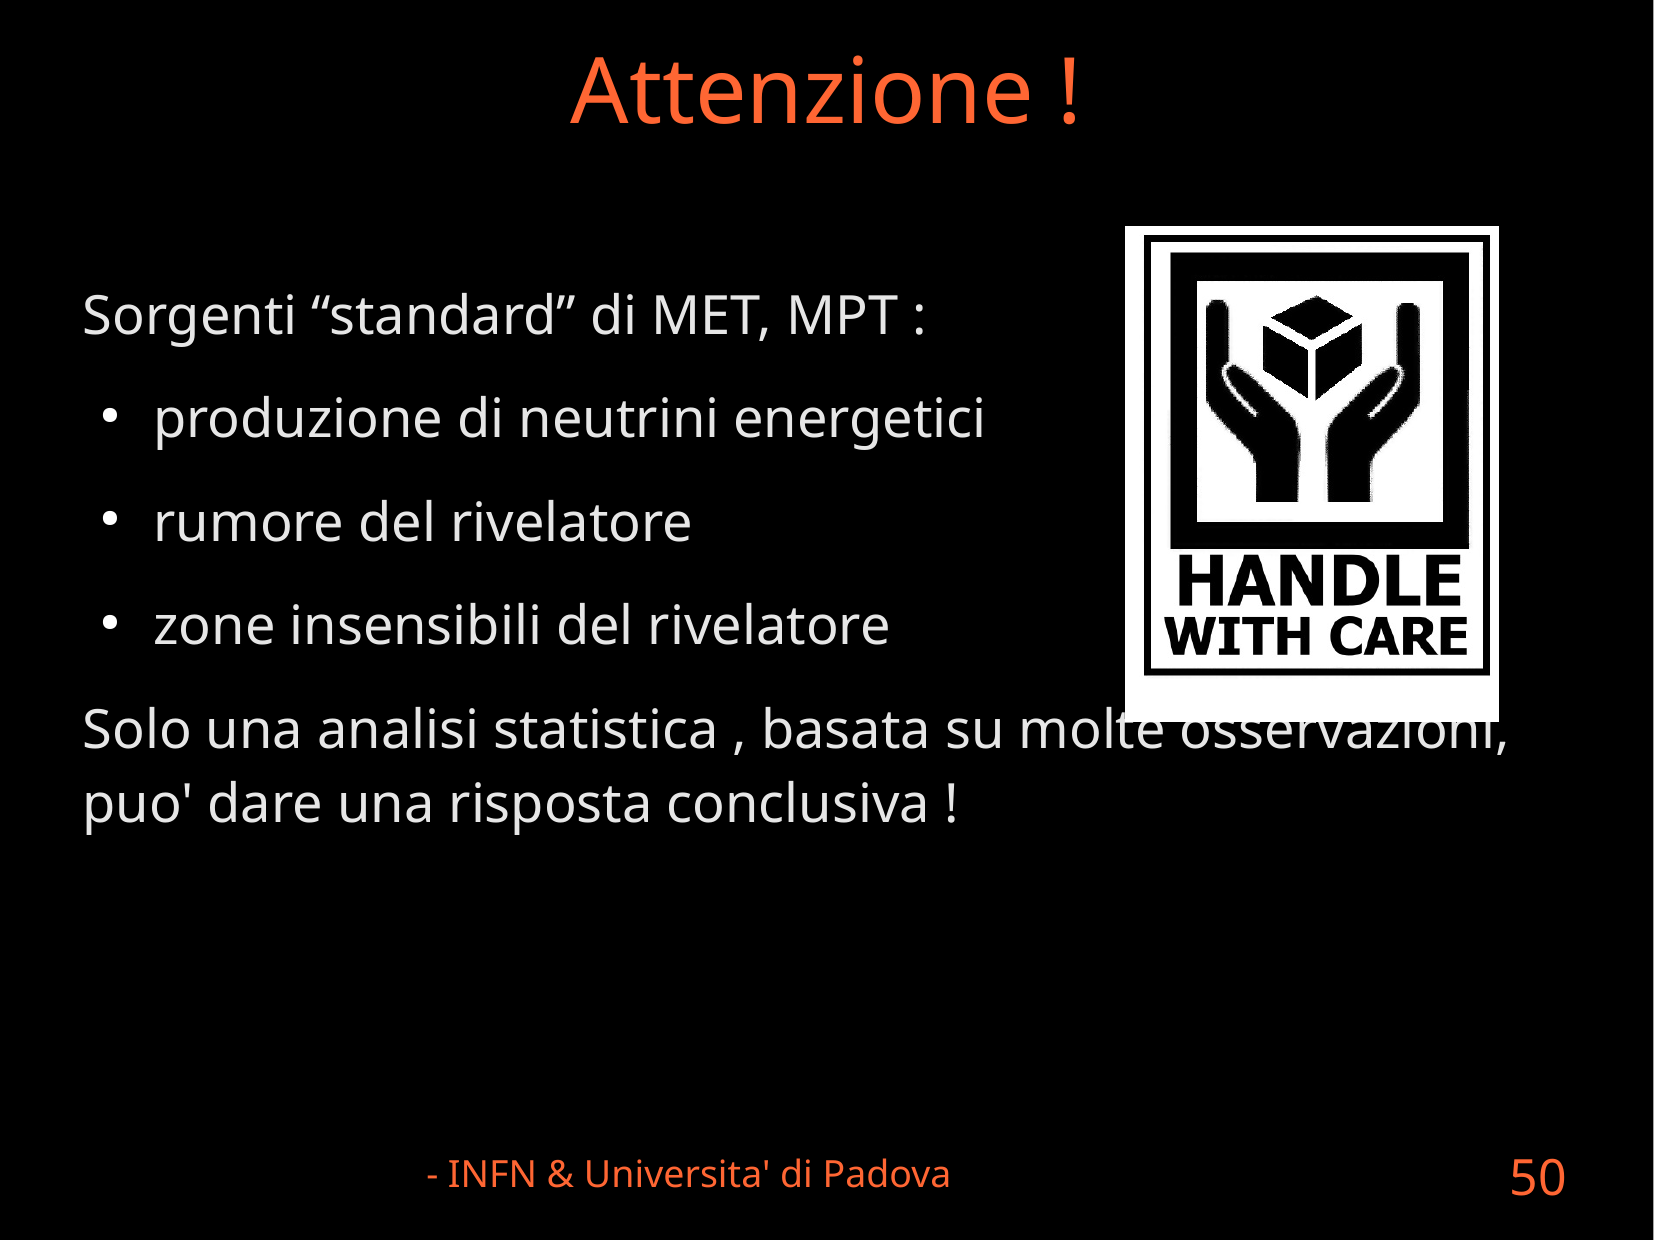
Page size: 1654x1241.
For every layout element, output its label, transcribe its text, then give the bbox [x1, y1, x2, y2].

list Sorgenti “standard” di MET, MPT : produzione di neutrini energetici rumore del rivelatore zone insensibili del rivelatore Solo una analisi statistica , basata su molte osservazioni, puo' dare una risposta conclusiva ! [82, 276, 1571, 1183]
title Attenzione ! [82, 19, 1571, 157]
picture [1125, 226, 1499, 722]
